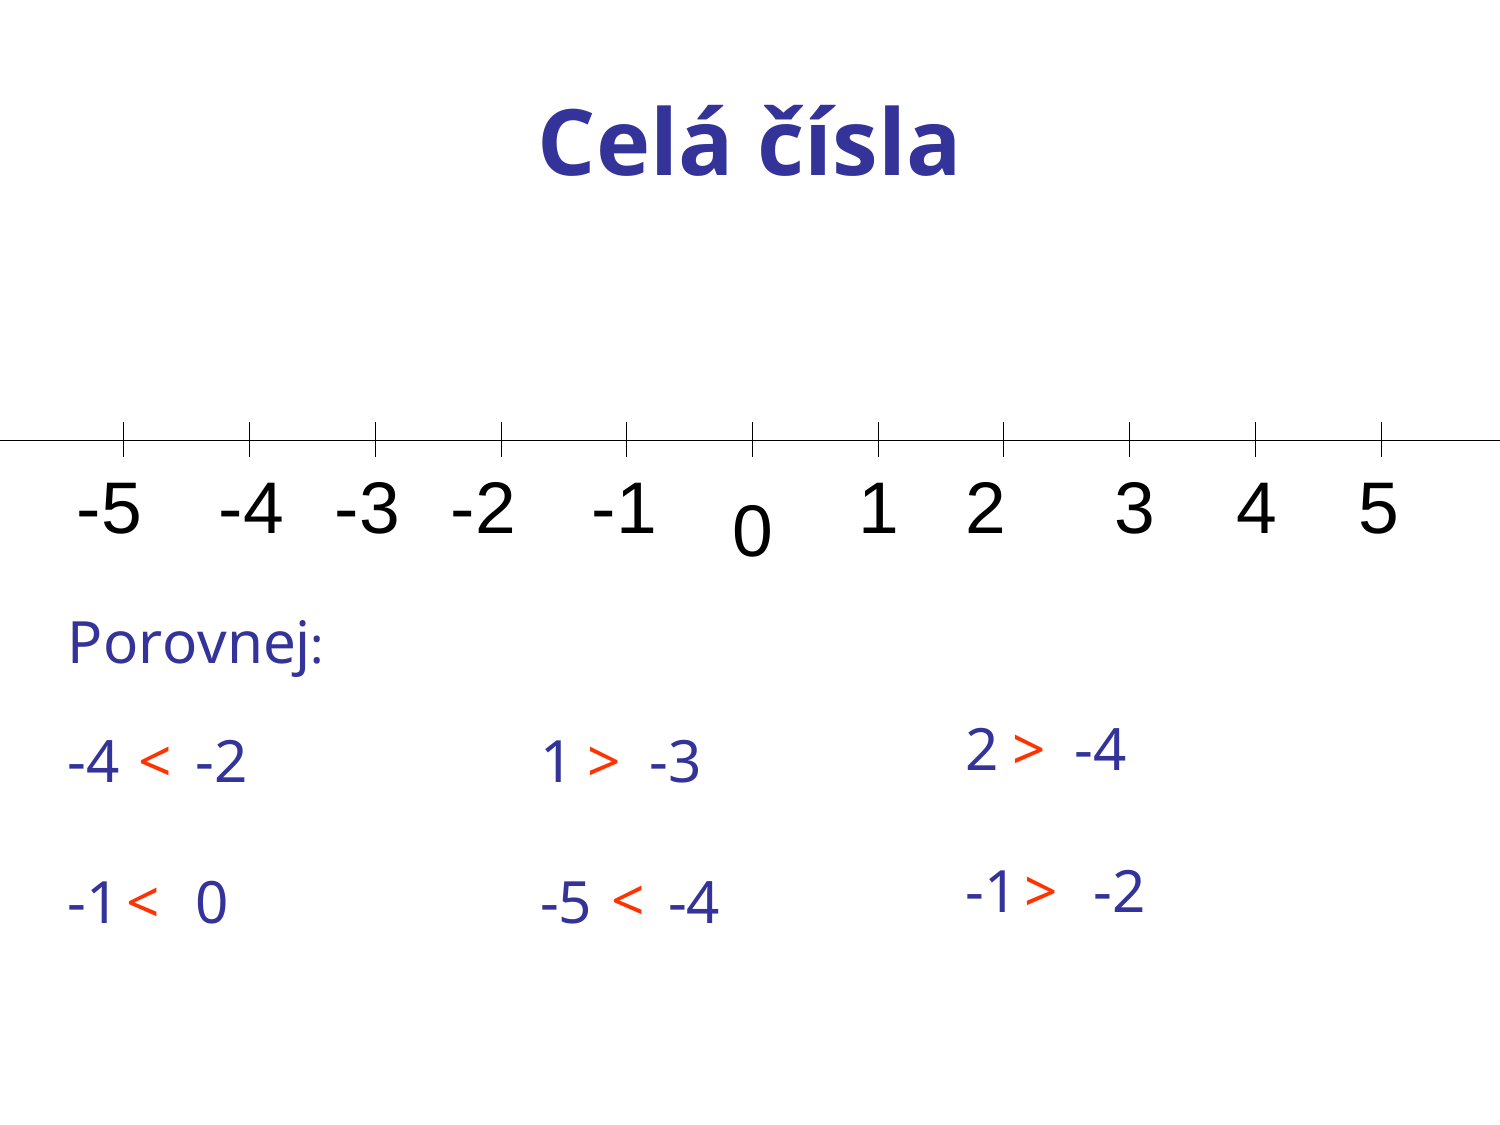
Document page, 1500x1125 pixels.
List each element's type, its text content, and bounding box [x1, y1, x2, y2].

picture [0, 420, 1500, 572]
text_box -4 -2 [207, 716, 302, 802]
text_box 1 -3 [525, 716, 572, 802]
text_box > [572, 716, 656, 802]
text_box -1 0 [195, 857, 302, 944]
text_box 2 -4 [1081, 704, 1199, 790]
text_box > [1009, 846, 1093, 932]
text_box Porovnej: [53, 597, 1424, 684]
text_box -1 -2 [951, 846, 1009, 932]
text_box 2 -4 [950, 704, 998, 790]
text_box -1 0 [53, 857, 112, 944]
text_box < [112, 857, 195, 944]
text_box -4 -2 [53, 716, 123, 802]
text_box -5 -4 [525, 857, 774, 944]
text_box -1 -2 [1093, 846, 1199, 932]
text_box 1 -3 [656, 716, 774, 802]
text_box < [596, 855, 680, 941]
text_box > [998, 704, 1081, 790]
text_box < [123, 716, 207, 802]
title Celá čísla [75, 45, 1426, 233]
